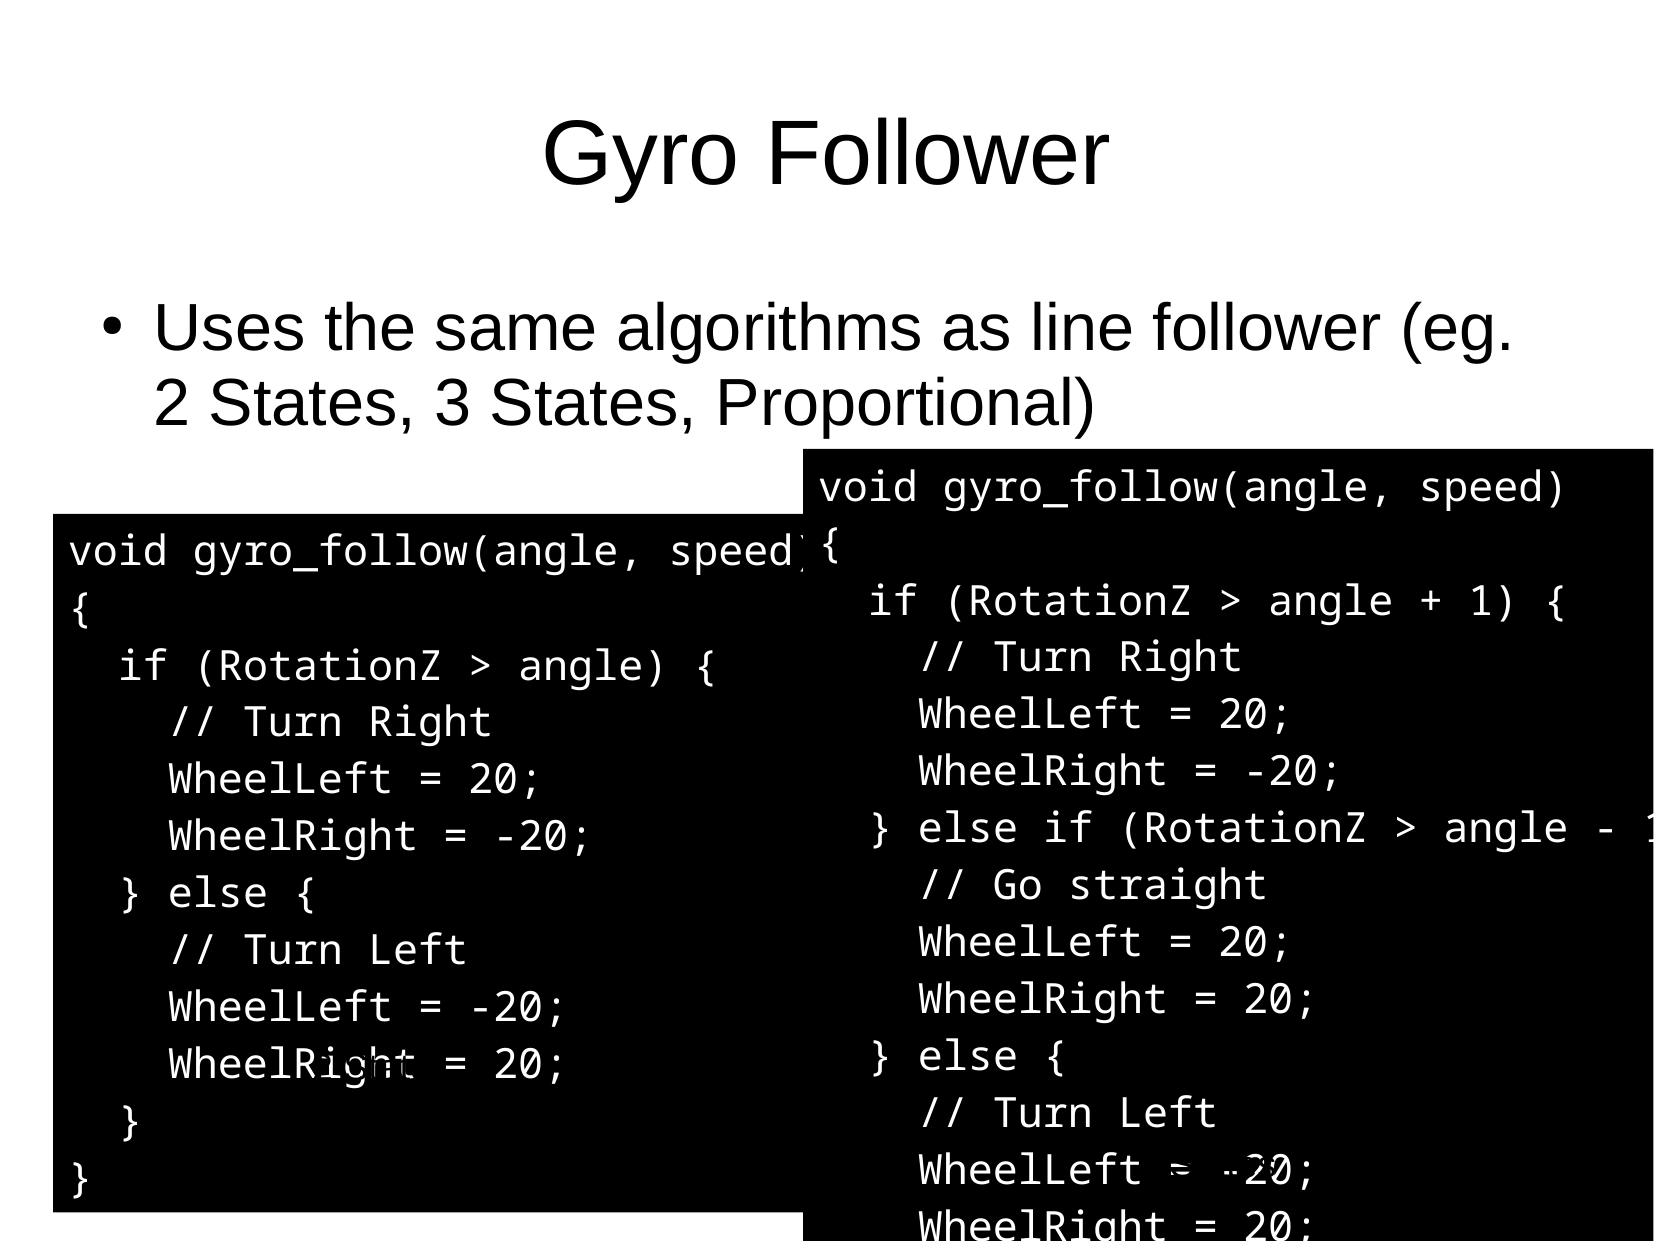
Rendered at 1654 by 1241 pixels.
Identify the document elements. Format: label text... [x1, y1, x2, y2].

text_box 2 States [53, 1039, 709, 1097]
text_box 3 States [879, 1136, 1536, 1193]
title Gyro Follower [82, 49, 1571, 257]
text_box void gyro_follow(angle, speed) { if (RotationZ > angle) { // Turn Right WheelLeft = 20; WheelRight = -20; } else { // Turn Left WheelLeft = -20; WheelRight = 20; } } [53, 513, 713, 1030]
list Uses the same algorithms as line follower (eg. 2 States, 3 States, Proportional) [82, 290, 1571, 1010]
text_box void gyro_follow(angle, speed) { if (RotationZ > angle + 1) { // Turn Right WheelLeft = 20; WheelRight = -20; } else if (RotationZ > angle - 1) { // Go straight WheelLeft = 20; WheelRight = 20; } else { // Turn Left WheelLeft = -20; WheelRight = 20; } } [803, 448, 1610, 1132]
